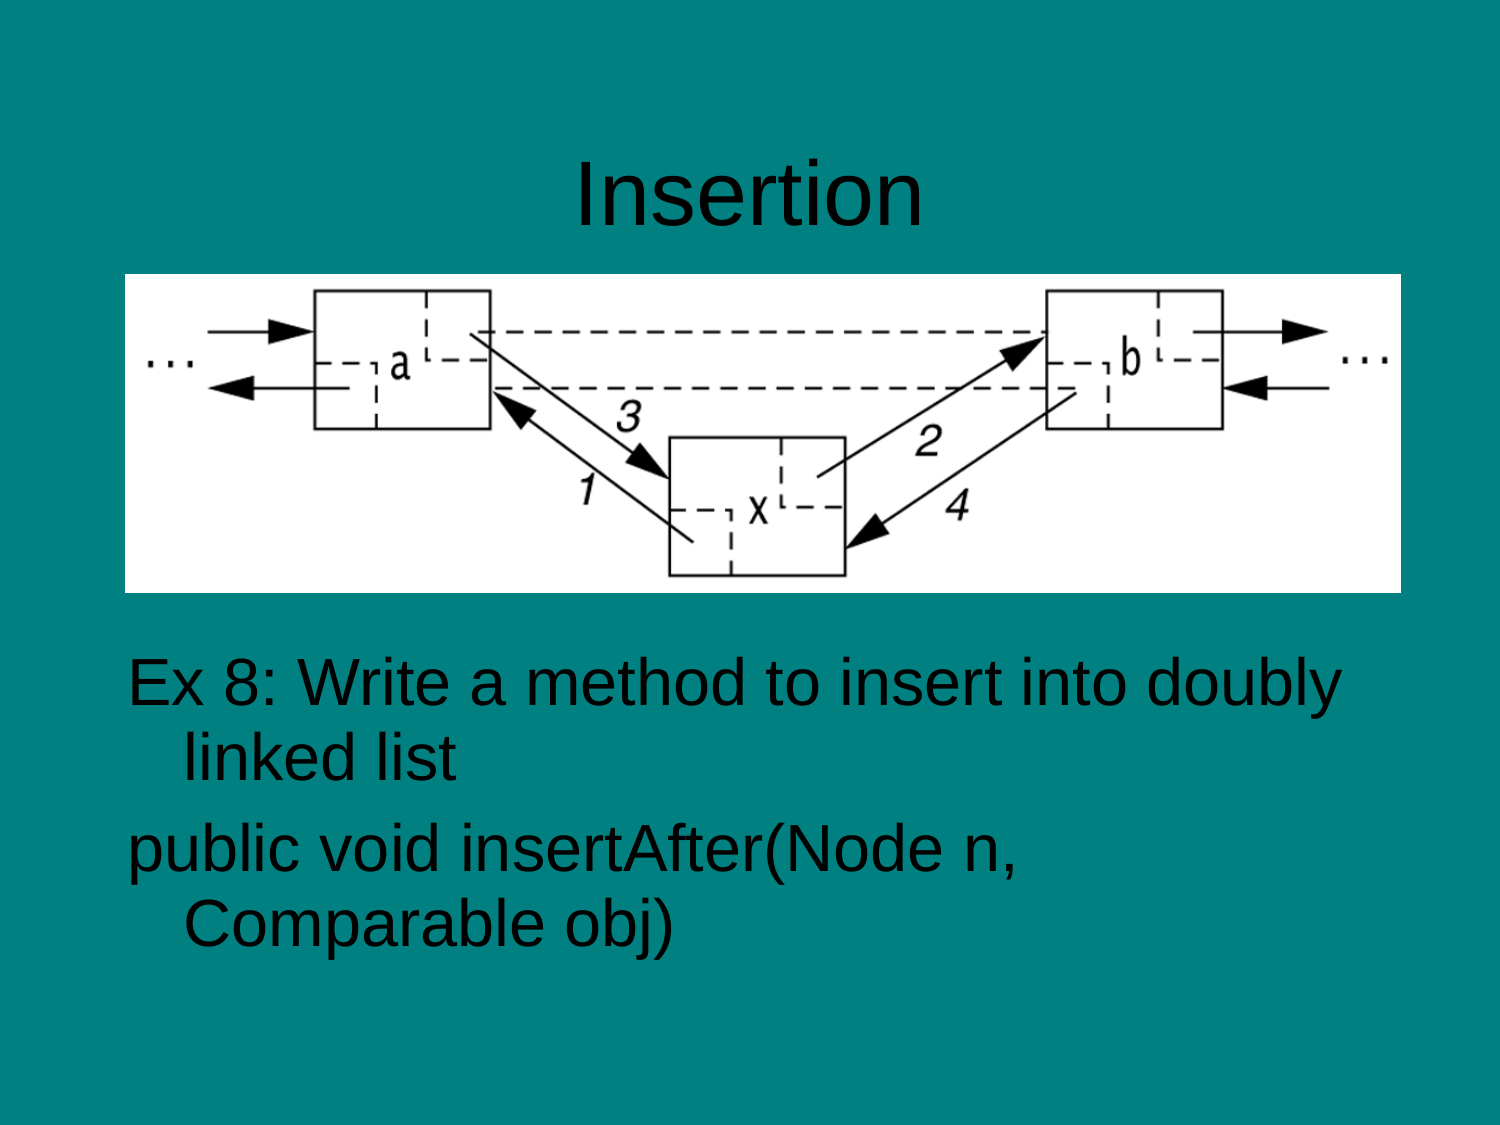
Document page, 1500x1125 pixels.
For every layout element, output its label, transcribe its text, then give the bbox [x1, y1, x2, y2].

text_box [125, 275, 1401, 593]
title Insertion [112, 99, 1388, 288]
list Ex 8: Write a method to insert into doubly linked list public void insertAfter(Node n, Comparable obj) [112, 637, 1388, 1002]
